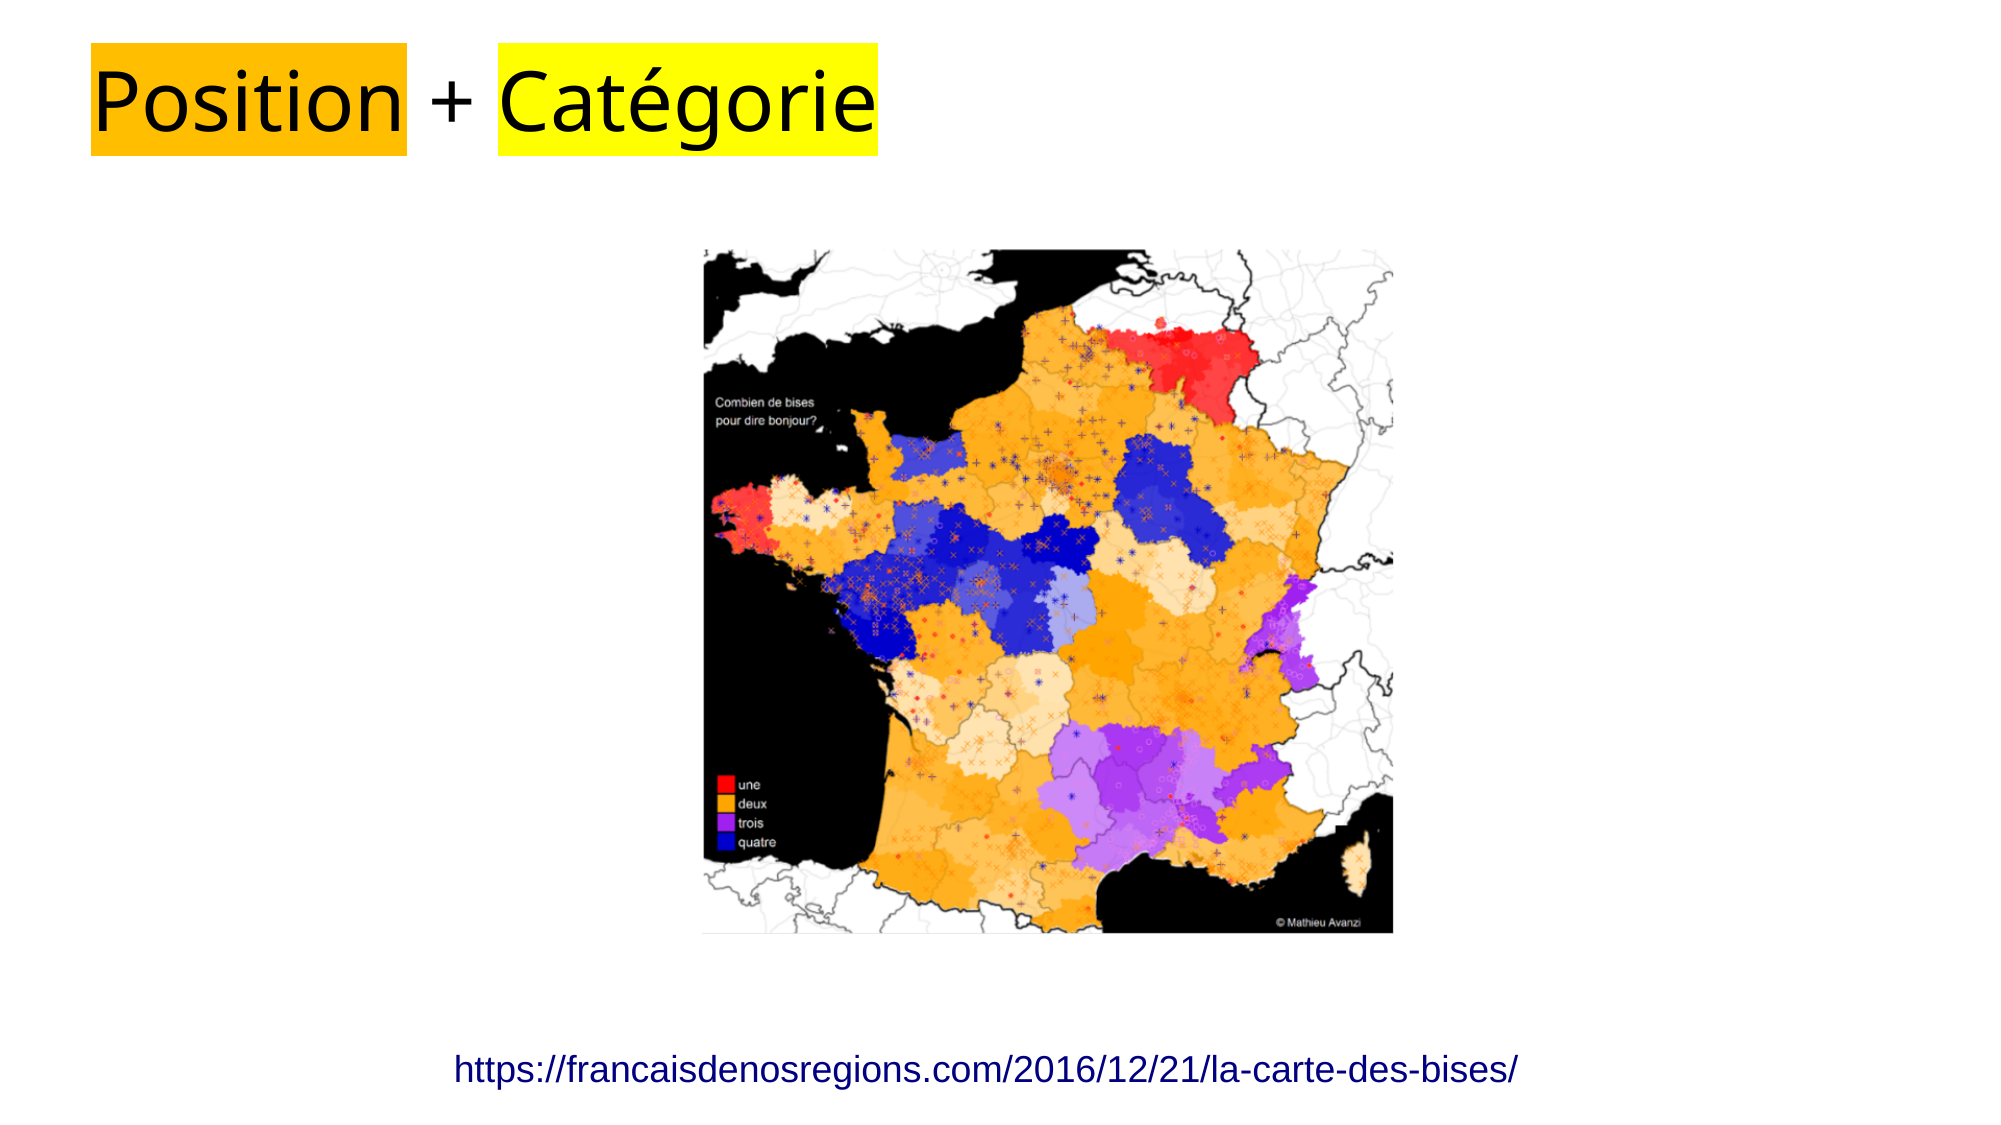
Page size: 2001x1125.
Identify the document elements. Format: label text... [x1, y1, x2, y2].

text_box https://francaisdenosregions.com/2016/12/21/la-carte-des-bises/ [0, 1041, 1973, 1099]
text_box Position + Catégorie [76, 35, 1028, 461]
picture [702, 246, 1394, 934]
